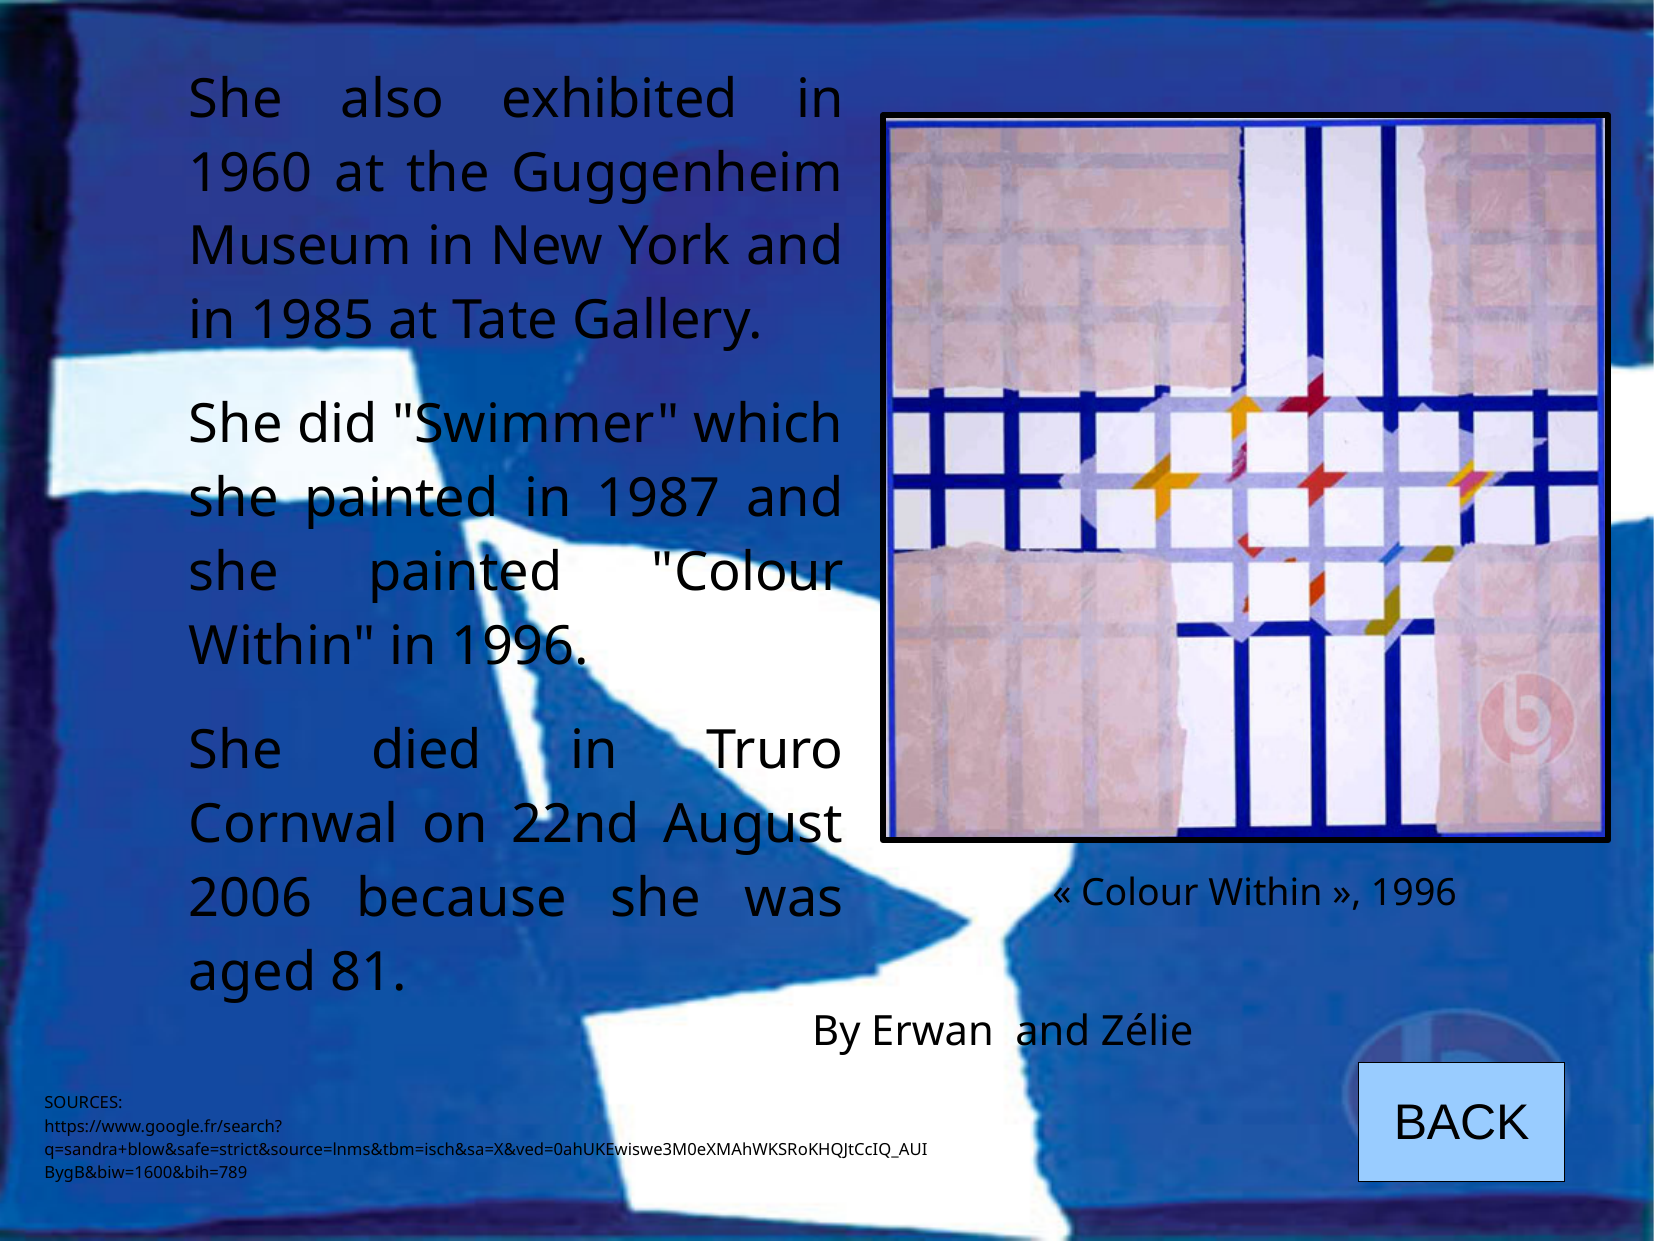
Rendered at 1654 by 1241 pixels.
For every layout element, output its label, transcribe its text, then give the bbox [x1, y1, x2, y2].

text_box « Colour Within », 1996 [915, 858, 1595, 923]
picture [0, 0, 1654, 1241]
list She also exhibited in 1960 at the Guggenheim Museum in New York and in 1985 at Tate Gallery. She did "Swimmer" which she painted in 1987 and she painted "Colour Within" in 1996. She died in Truro Cornwal on 22nd August 2006 because she was aged 81. [118, 59, 845, 1083]
text_box By Erwan and Zélie [797, 993, 1625, 1063]
text_box BACK [1358, 1063, 1565, 1182]
text_box SOURCES: https://www.google.fr/search?q=sandra+blow&safe=strict&source=lnms&tbm=isch&sa=X&ved=0ahUKEwiswe3M0eXMAhWKSRoKHQJtCcIQ_AUIBygB&biw=1600&bih=789 [29, 1083, 945, 1241]
